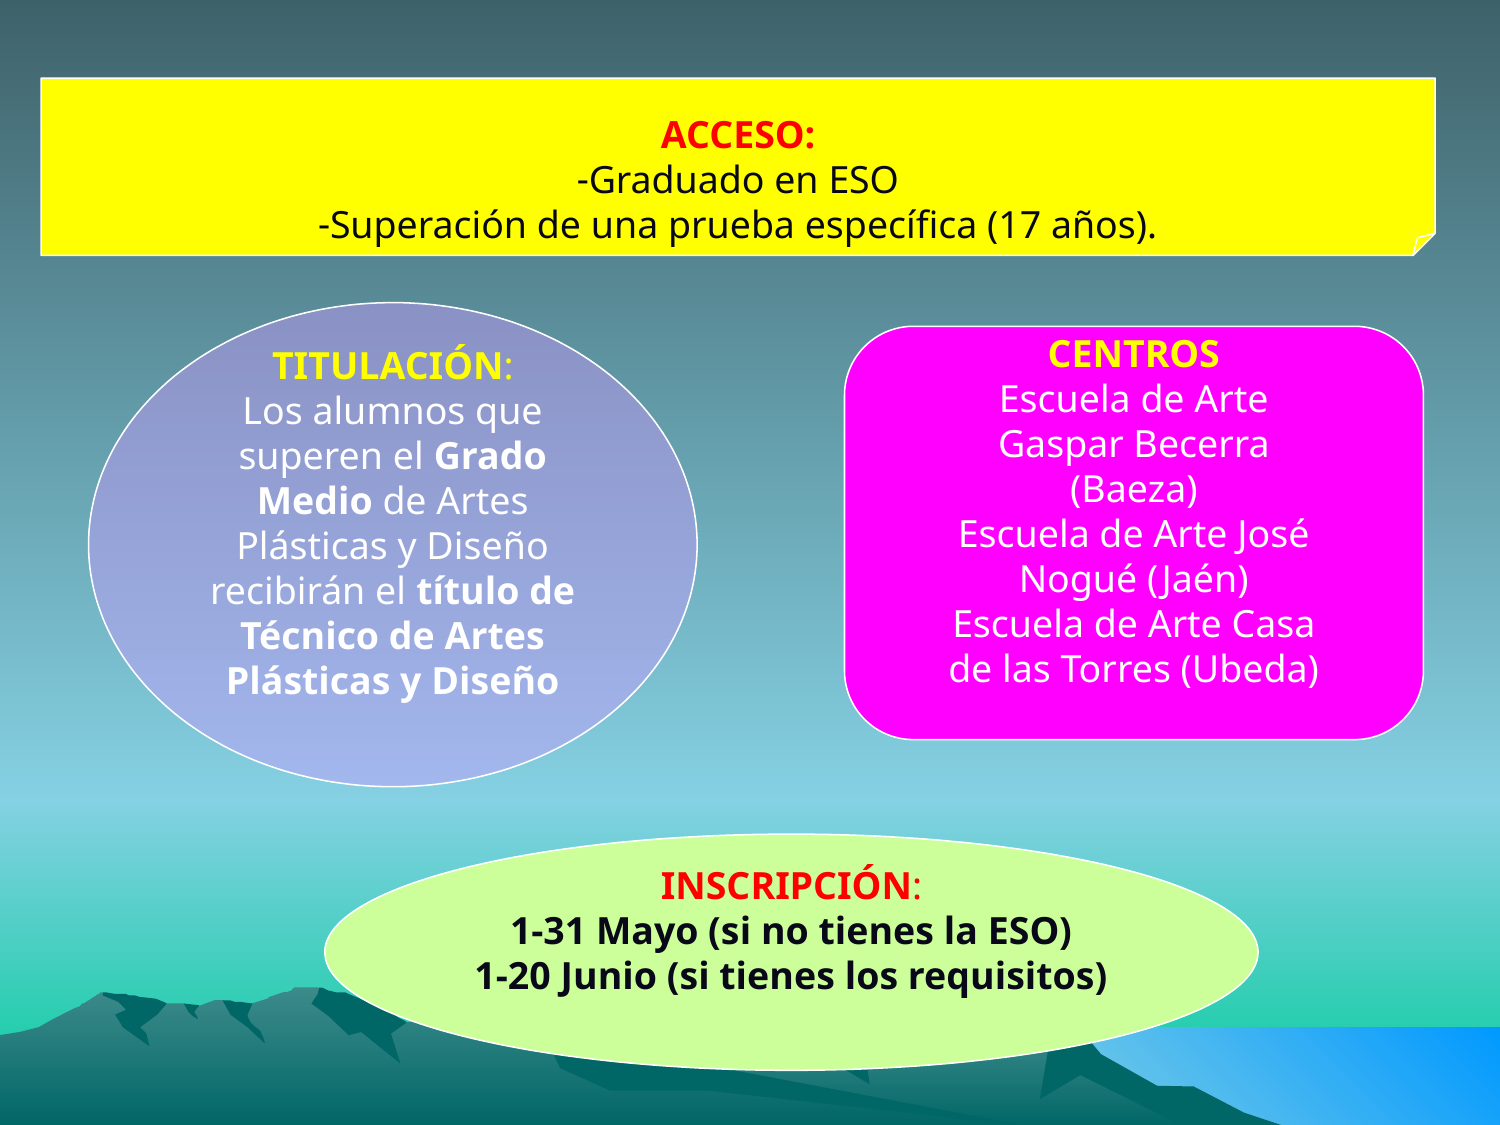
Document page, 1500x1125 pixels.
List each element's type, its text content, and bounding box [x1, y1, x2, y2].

text_box ACCESO: Graduado en ESO Superación de una prueba específica (17 años). [41, 78, 1436, 256]
text_box CENTROS Escuela de Arte Gaspar Becerra (Baeza) Escuela de Arte José Nogué (Jaén) Escuela de Arte Casa de las Torres (Ubeda) [844, 326, 1424, 740]
text_box TITULACIÓN: Los alumnos que superen el Grado Medio de Artes Plásticas y Diseño recibirán el título de Técnico de Artes Plásticas y Diseño [88, 302, 698, 787]
text_box INSCRIPCIÓN: 1-31 Mayo (si no tienes la ESO) 1-20 Junio (si tienes los requisitos) [324, 834, 1259, 1071]
